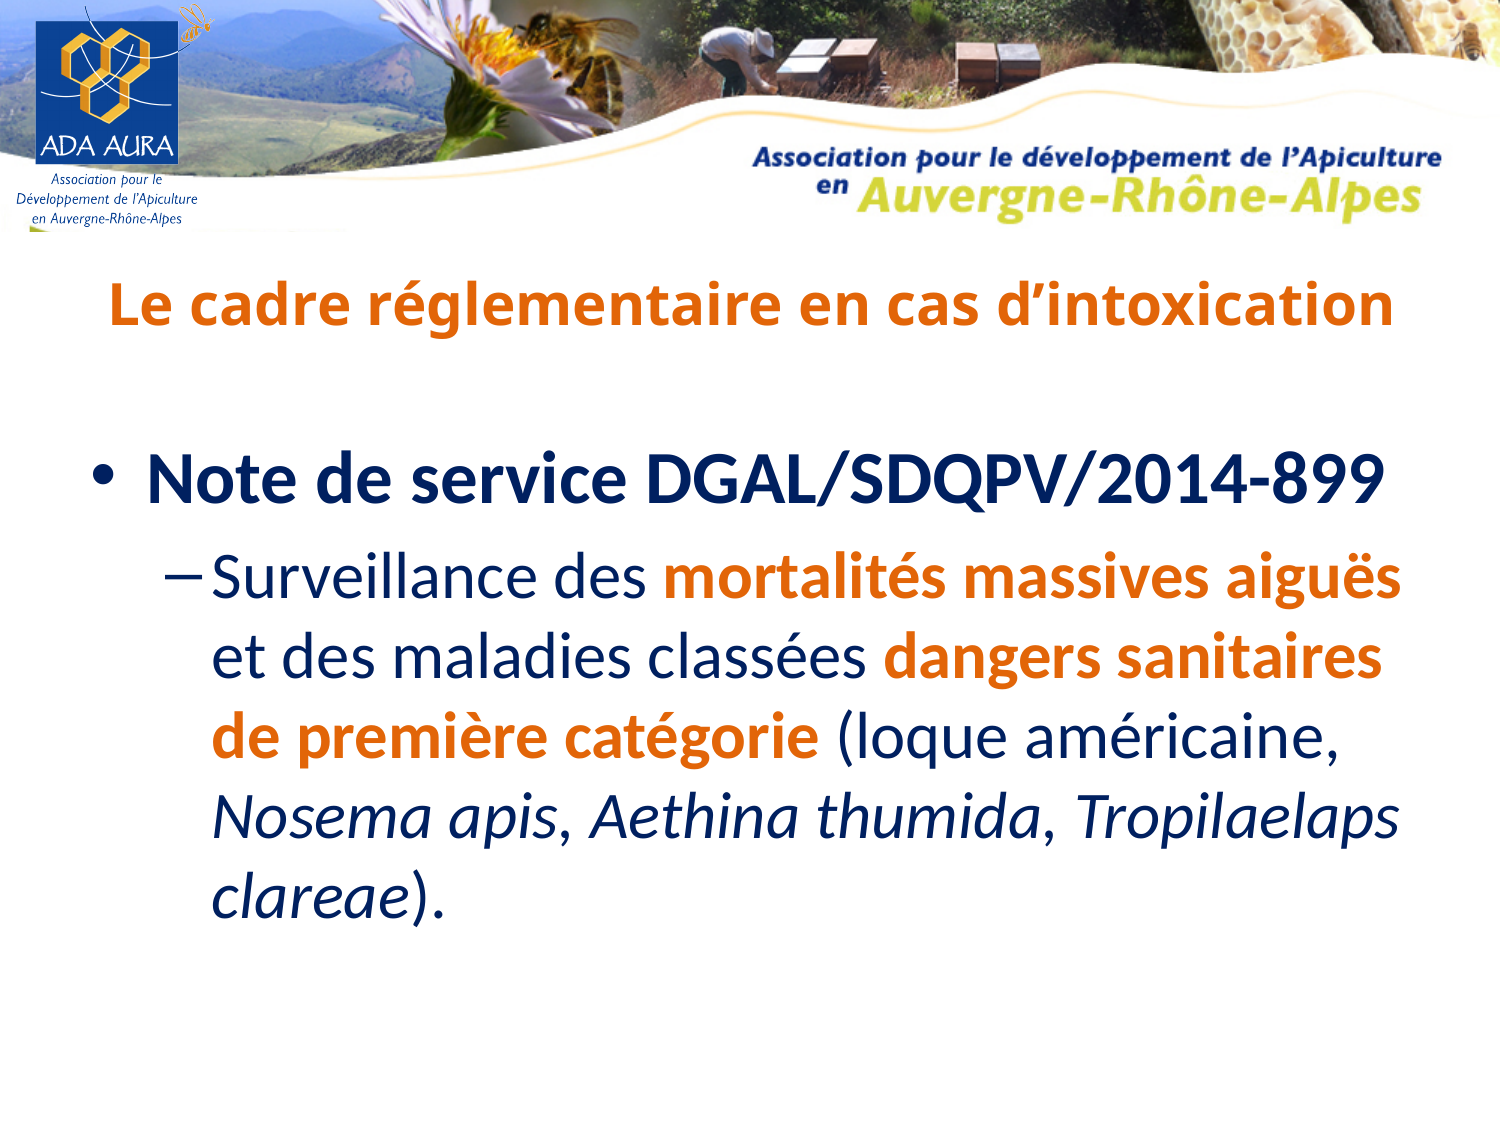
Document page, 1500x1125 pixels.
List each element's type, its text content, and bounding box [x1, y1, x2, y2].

picture [0, 0, 1500, 232]
title Le cadre réglementaire en cas d’intoxication [76, 243, 1427, 361]
list Note de service DGAL/SDQPV/2014-899 Surveillance des mortalités massives aiguës et des maladies classées dangers sanitaires de première catégorie (loque américaine, Nosema apis, Aethina thumida, Tropilaelaps clareae). [75, 420, 1425, 1094]
